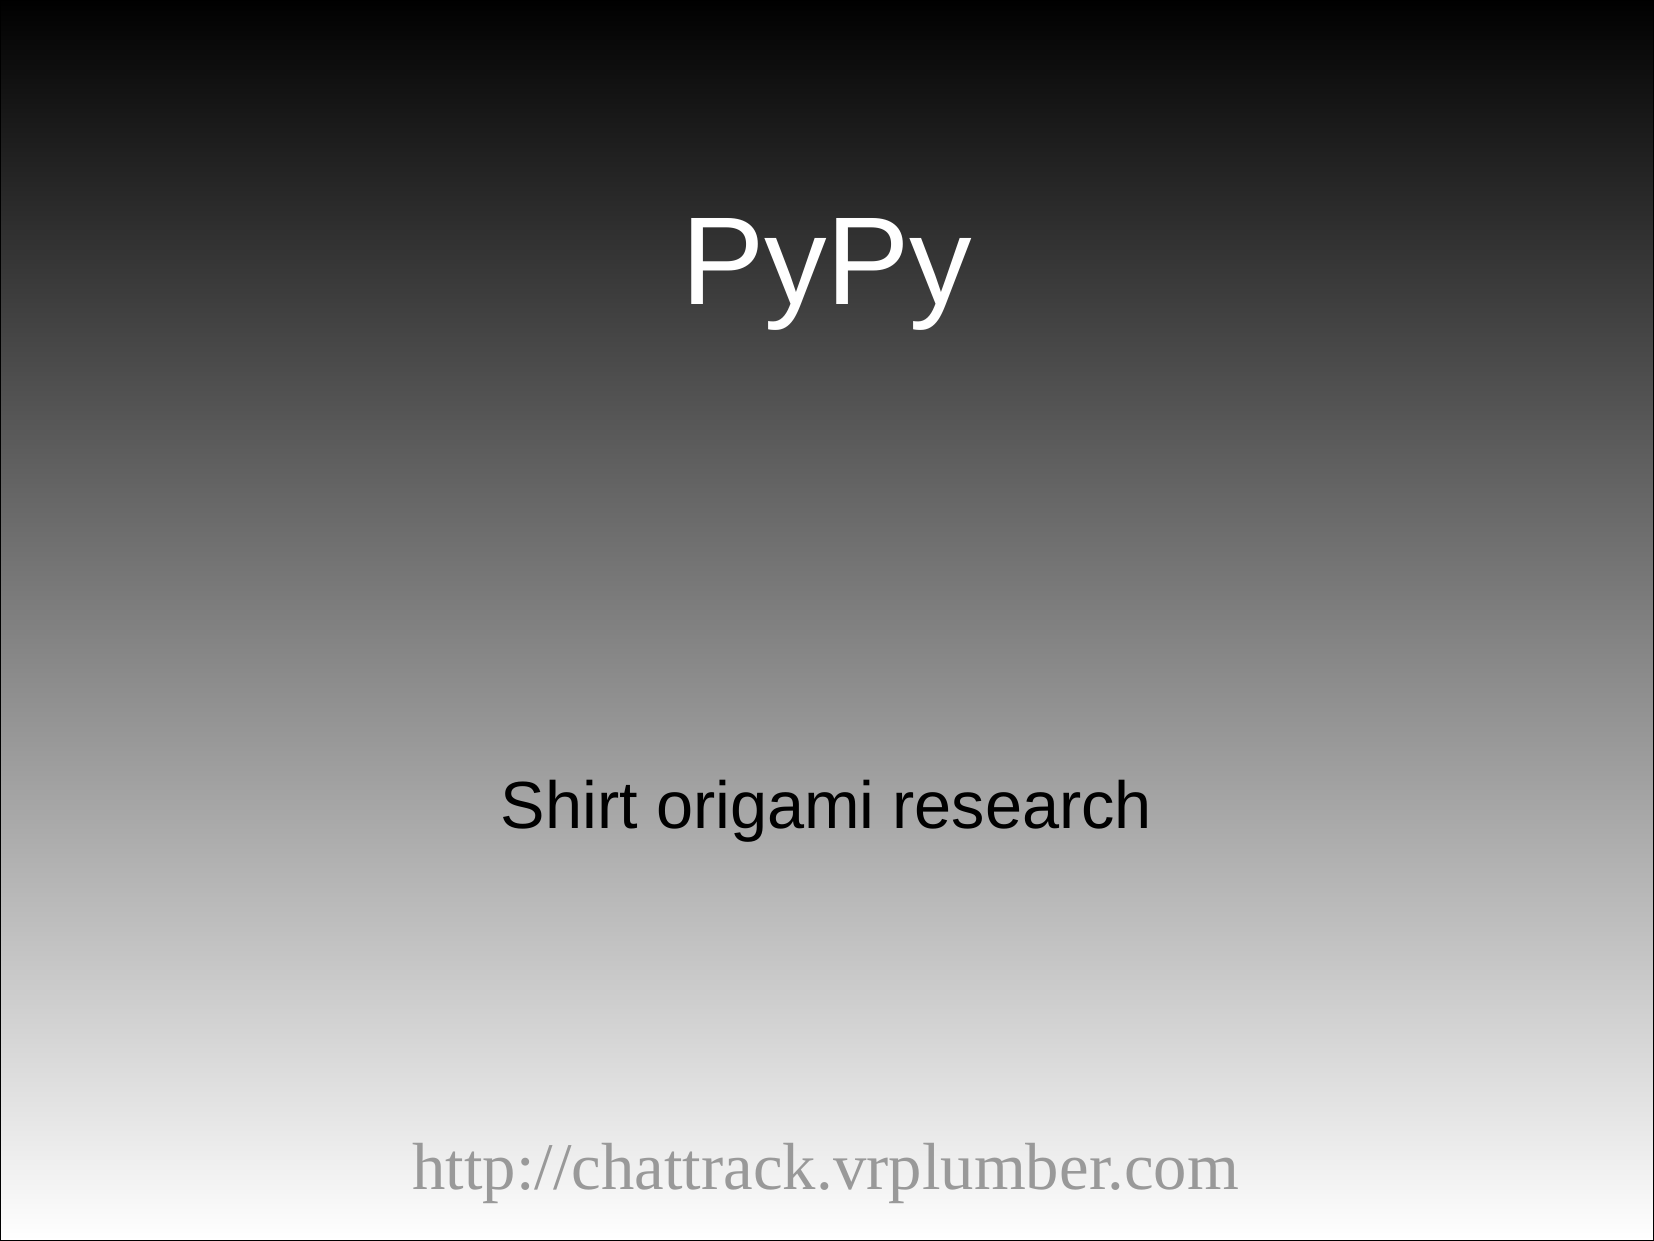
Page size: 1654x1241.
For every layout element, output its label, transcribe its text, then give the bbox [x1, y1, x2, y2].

subtitle Shirt origami research [29, 395, 1625, 1215]
title PyPy [0, 49, 1654, 473]
